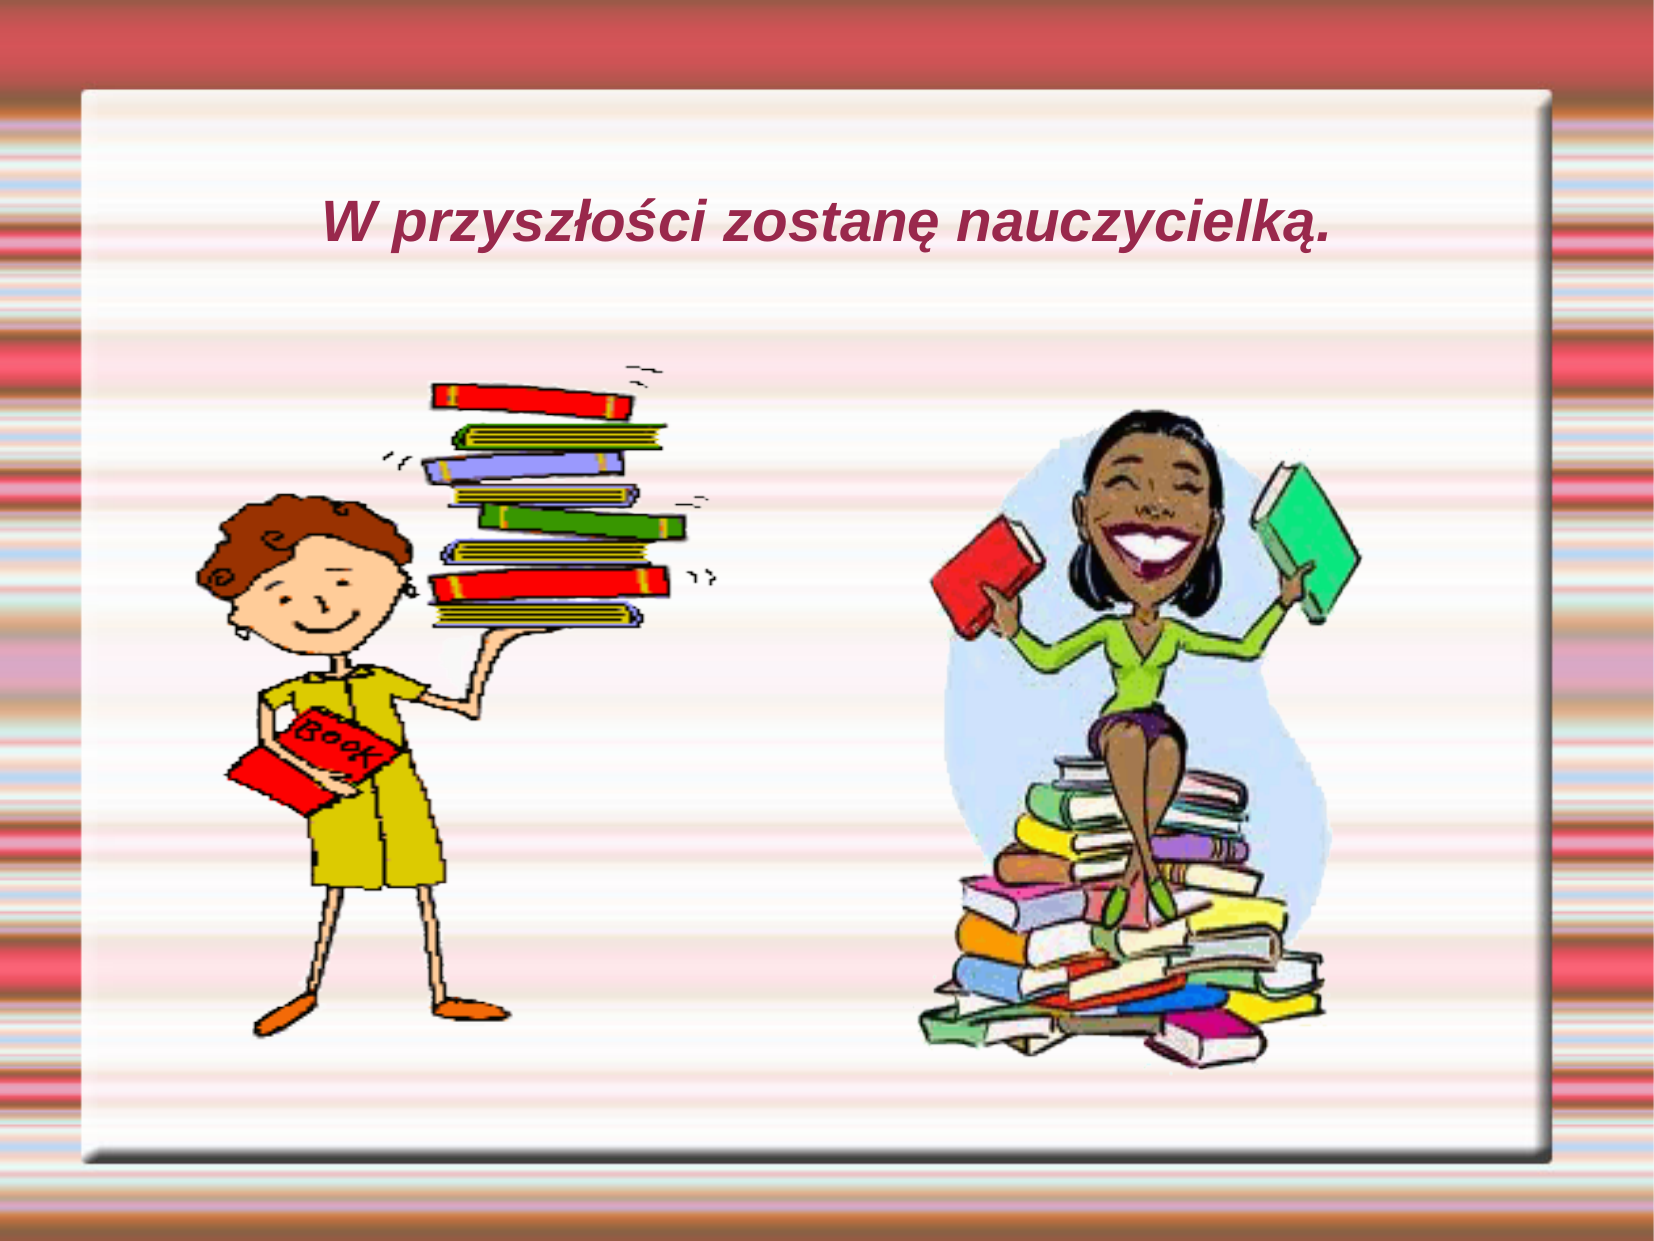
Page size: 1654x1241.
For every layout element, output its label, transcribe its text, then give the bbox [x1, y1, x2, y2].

picture [141, 354, 733, 1047]
picture [850, 401, 1441, 1079]
title W przyszłości zostanę nauczycielką. [121, 114, 1534, 322]
